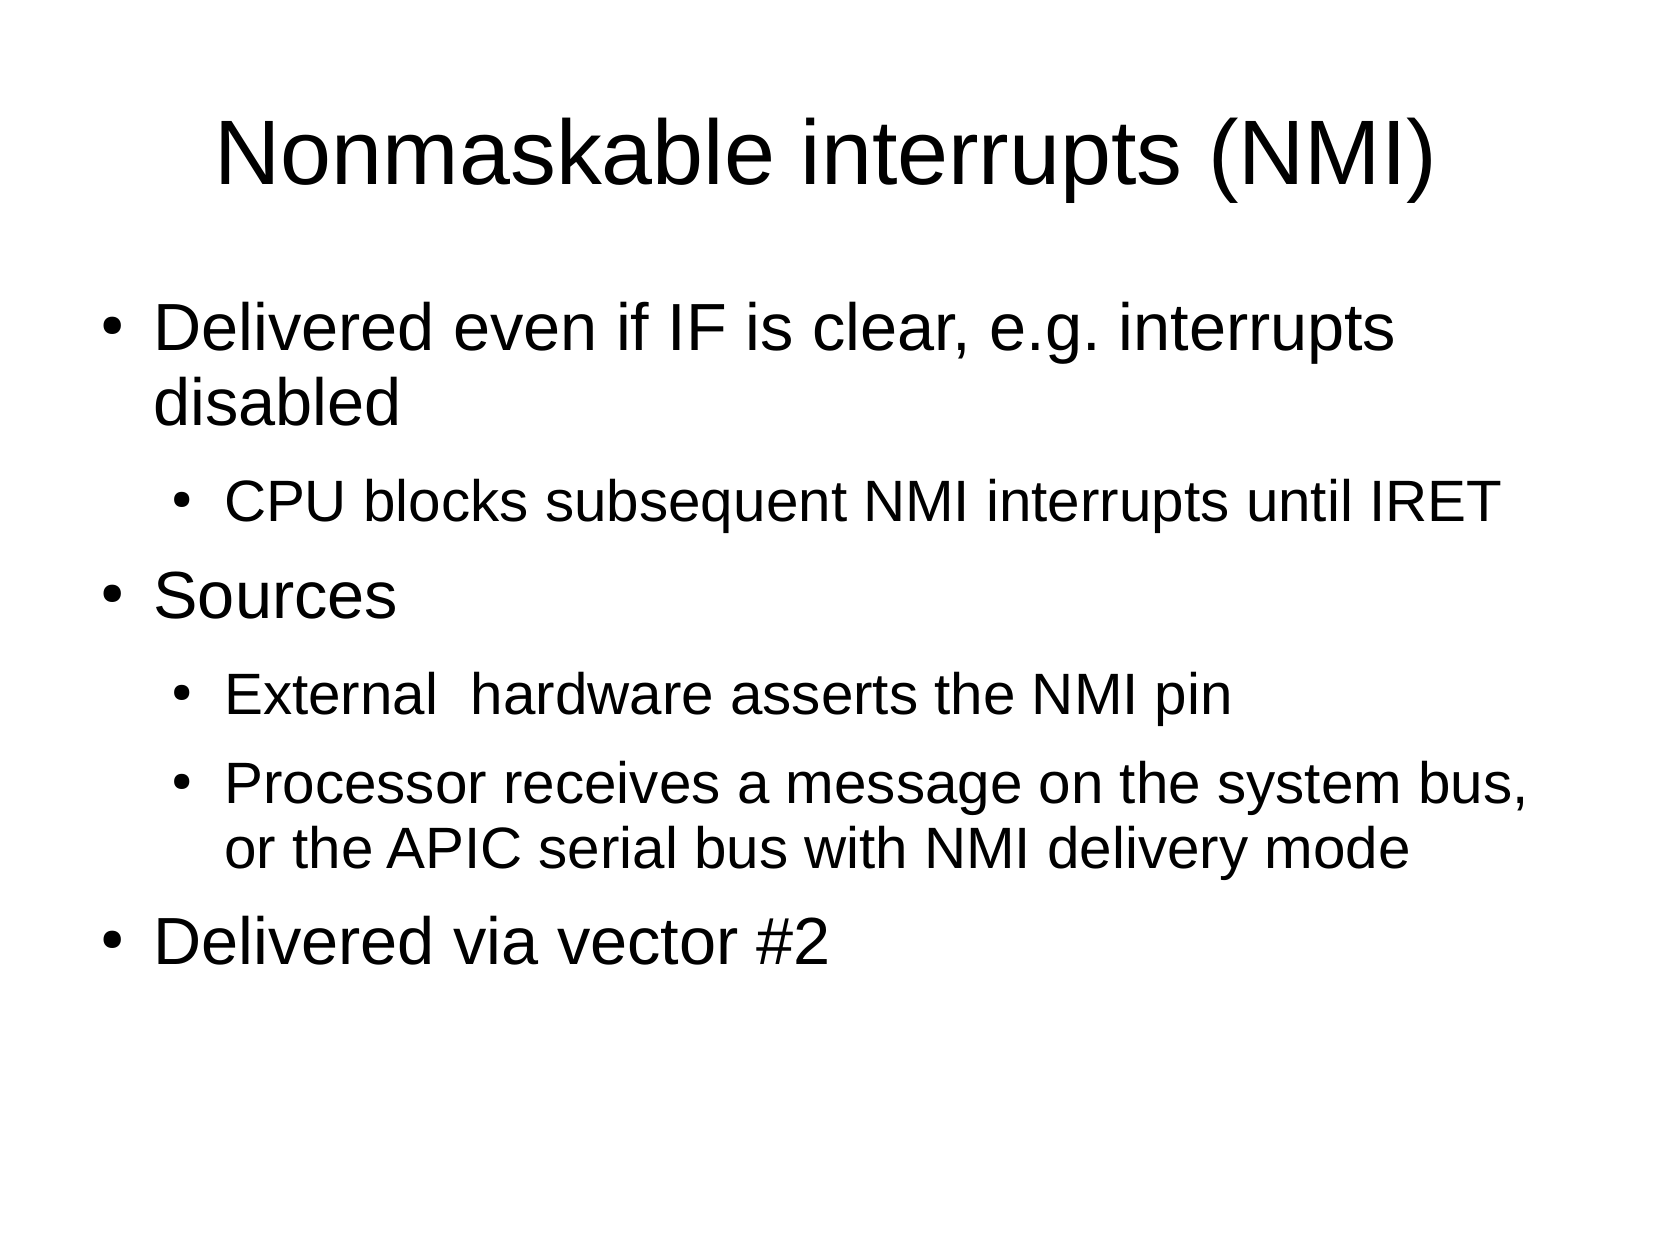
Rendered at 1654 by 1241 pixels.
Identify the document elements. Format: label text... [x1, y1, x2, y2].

list Delivered even if IF is clear, e.g. interrupts disabled CPU blocks subsequent NMI interrupts until IRET Sources External hardware asserts the NMI pin Processor receives a message on the system bus, or the APIC serial bus with NMI delivery mode Delivered via vector #2 [82, 290, 1571, 1010]
title Nonmaskable interrupts (NMI) [82, 49, 1571, 257]
